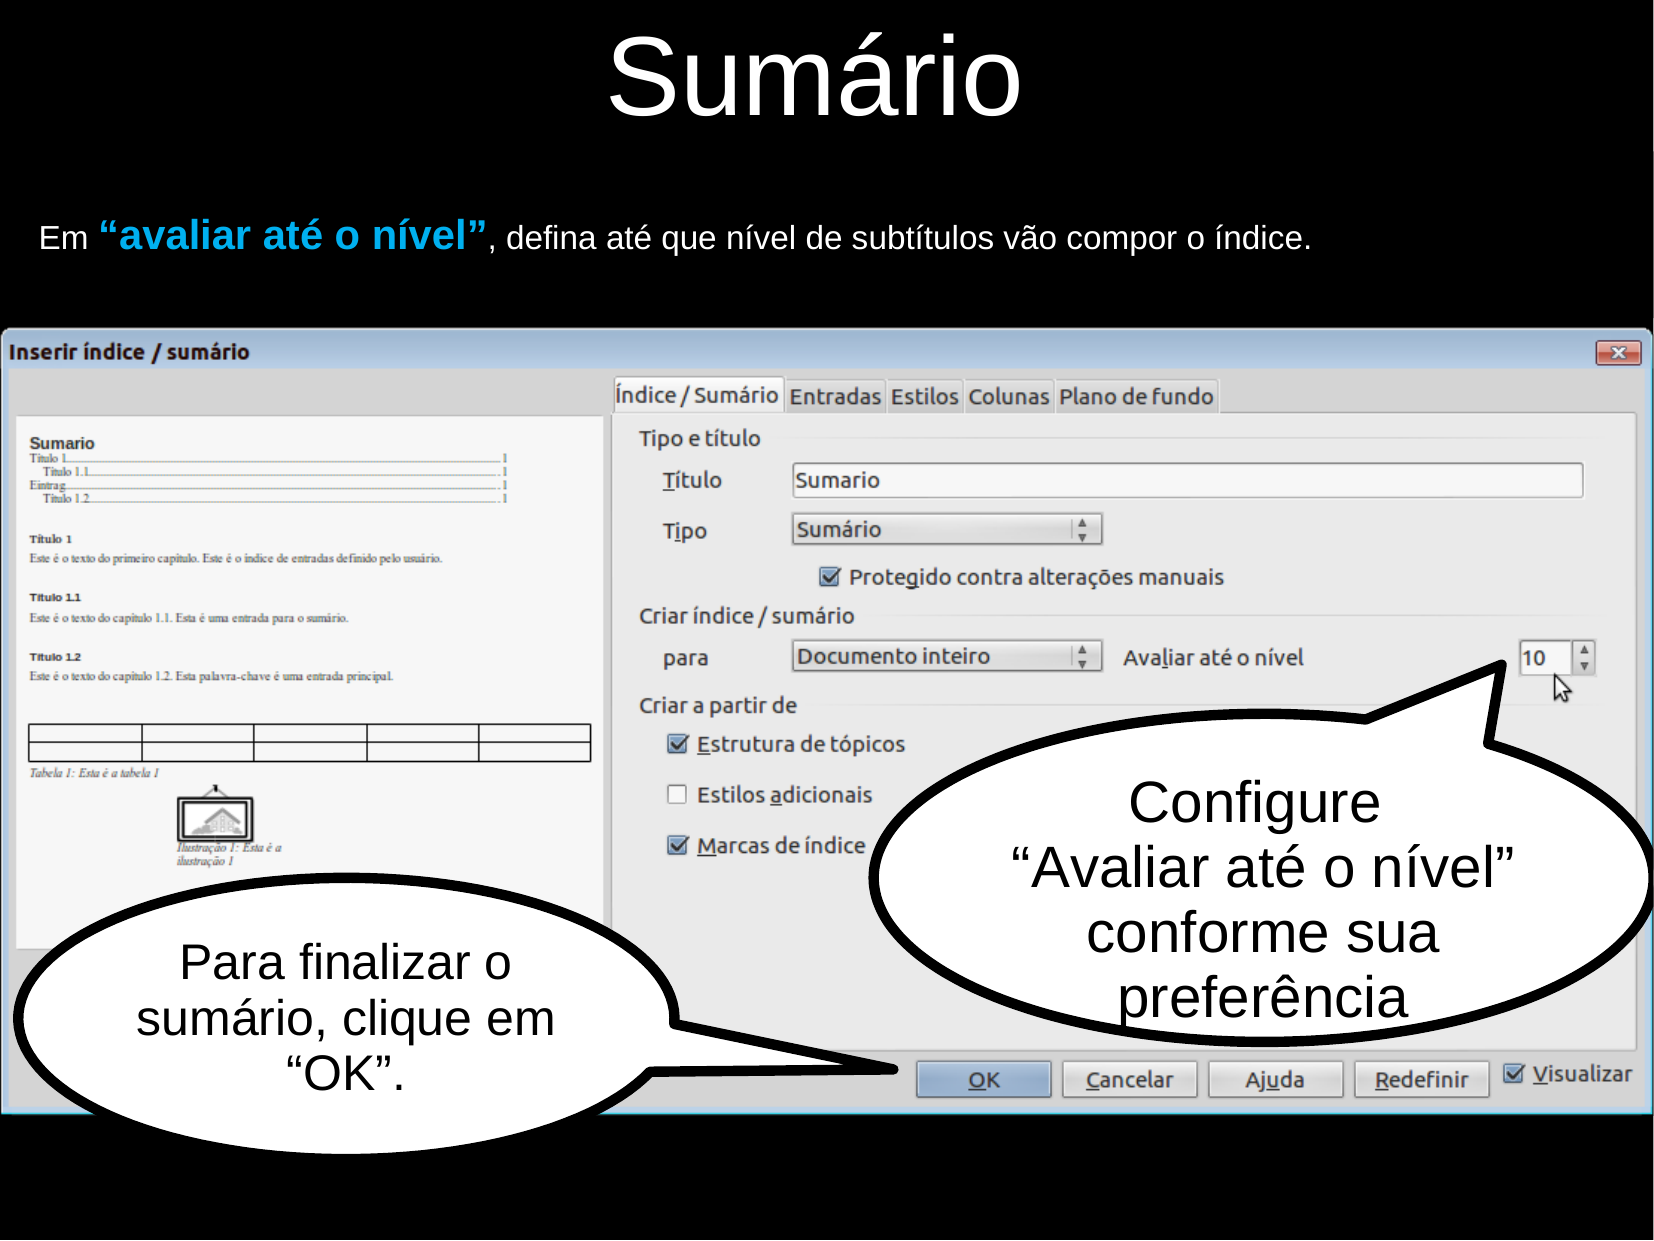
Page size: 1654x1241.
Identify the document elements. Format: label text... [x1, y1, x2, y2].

picture [0, 327, 1654, 1116]
text_box Para finalizar o sumário, clique em “OK”. [18, 877, 894, 1160]
title Sumário [70, 0, 1559, 151]
text_box Configure “Avaliar até o nível” conforme sua preferência [873, 664, 1654, 1042]
text_box Em “avaliar até o nível”, defina até que nível de subtítulos vão compor o índice. [0, 151, 1654, 319]
